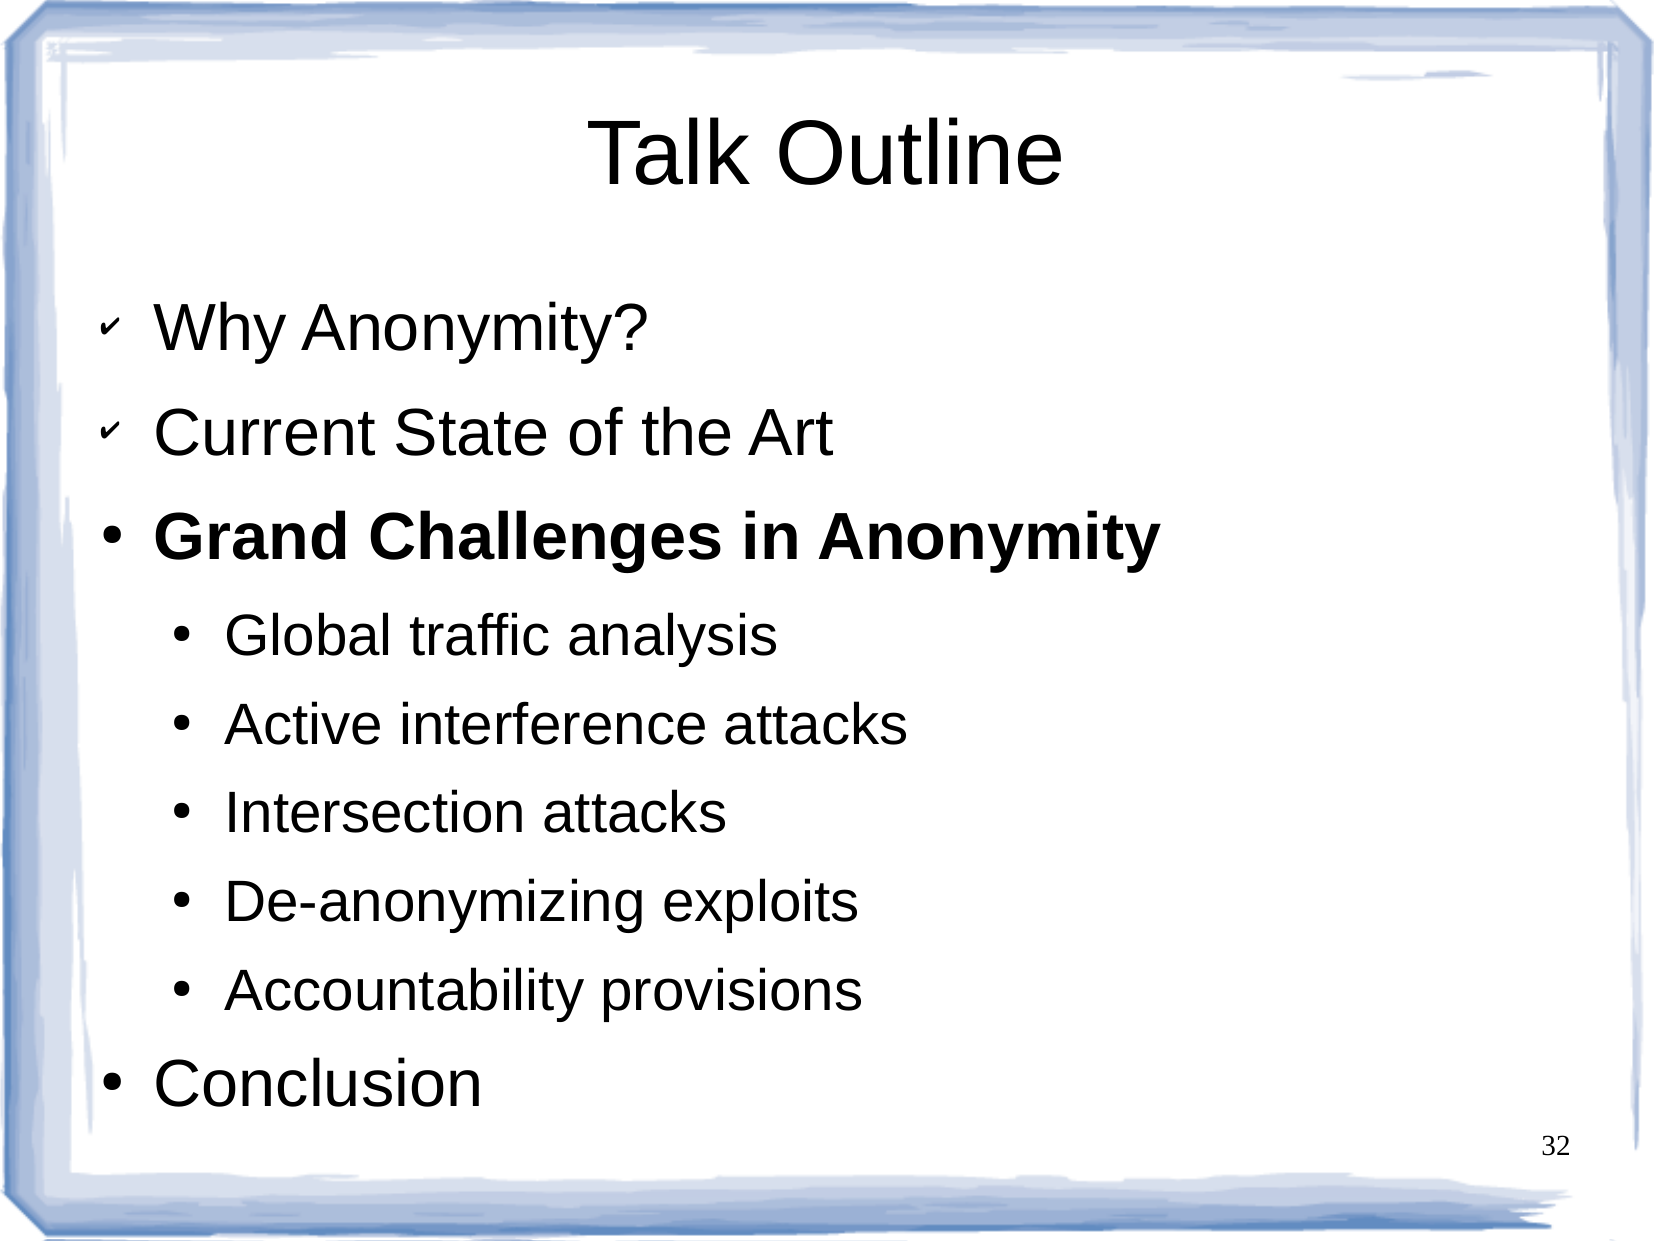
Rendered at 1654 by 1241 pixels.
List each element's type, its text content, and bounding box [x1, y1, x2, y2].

picture [0, 0, 1654, 1241]
list Why Anonymity? Current State of the Art Grand Challenges in Anonymity Global traffic analysis Active interference attacks Intersection attacks De-anonymizing exploits Accountability provisions Conclusion [82, 290, 1571, 1120]
title Talk Outline [82, 49, 1571, 257]
